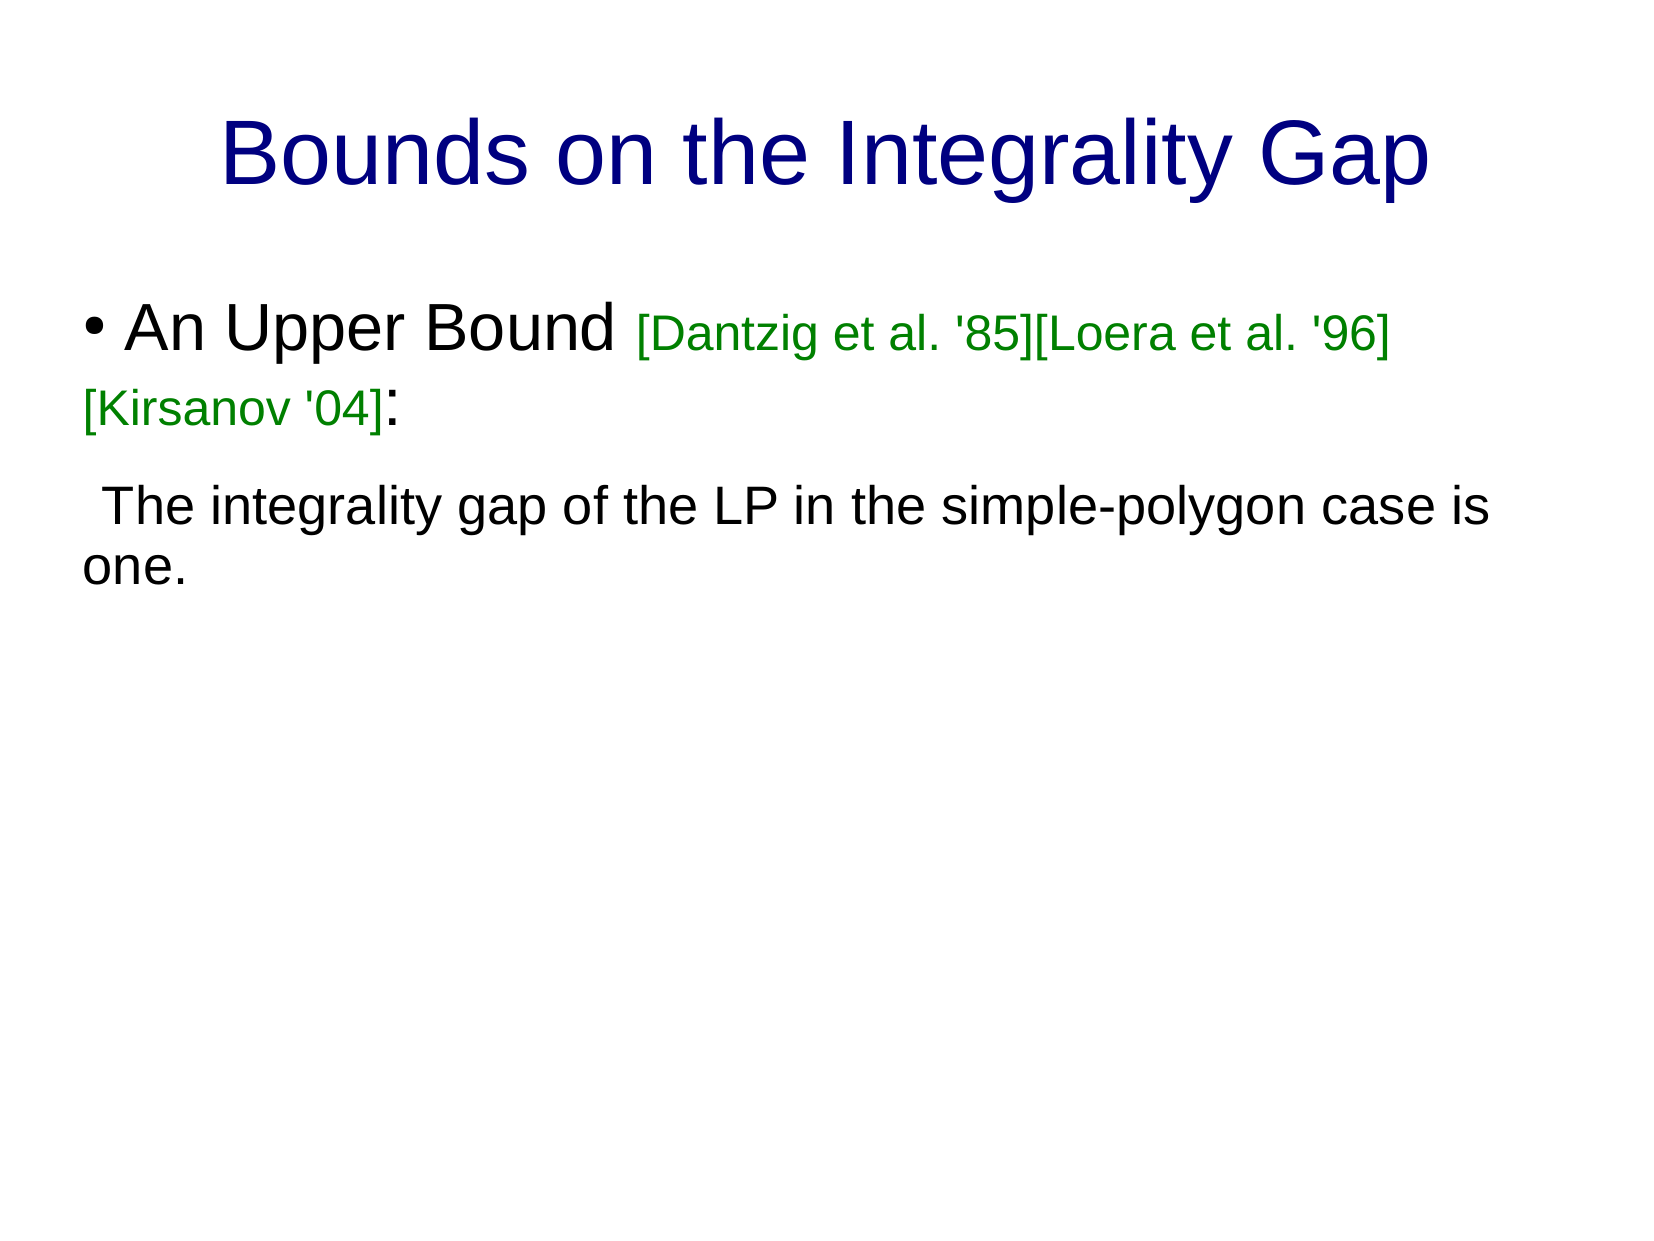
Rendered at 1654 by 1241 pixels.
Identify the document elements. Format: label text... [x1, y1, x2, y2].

title Bounds on the Integrality Gap [82, 49, 1571, 257]
list An Upper Bound [Dantzig et al. '85][Loera et al. '96][Kirsanov '04]: The integrality gap of the LP in the simple-polygon case is one. [82, 290, 1571, 1109]
